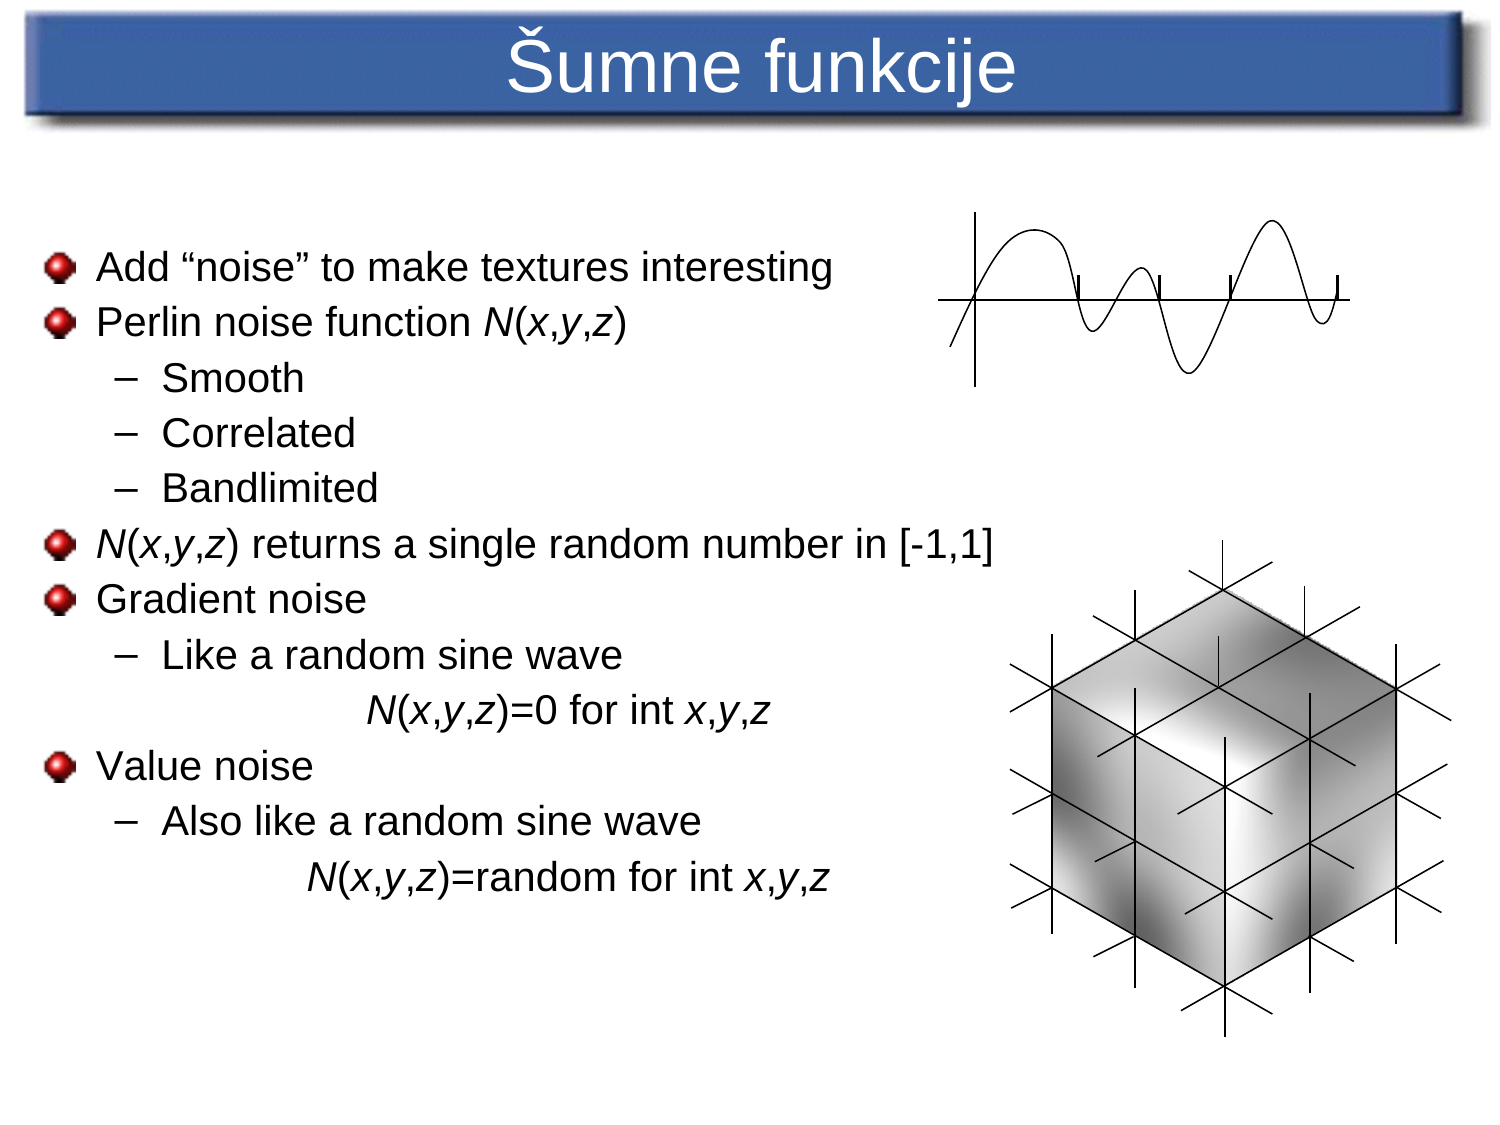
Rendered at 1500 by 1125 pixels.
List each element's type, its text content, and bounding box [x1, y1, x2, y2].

picture [1226, 845, 1309, 983]
picture [1136, 738, 1224, 890]
picture [1311, 692, 1395, 840]
picture [1136, 843, 1224, 984]
picture [1211, 581, 1222, 588]
picture [1138, 689, 1305, 784]
picture [1047, 890, 1134, 986]
picture [1222, 640, 1393, 737]
picture [1311, 889, 1402, 986]
picture [1053, 796, 1134, 933]
picture [1311, 796, 1395, 934]
picture [23, 8, 1491, 135]
picture [1228, 939, 1309, 986]
picture [1056, 642, 1215, 733]
picture [1397, 692, 1402, 791]
list Add “noise” to make textures interesting Perlin noise function N(x,y,z) Smooth Correlated Bandlimited N(x,y,z) returns a single random number in [-1,1] Gradient noise Like a random sine wave N(x,y,z)=0 for int x,y,z Value noise Also like a random sine wave N(x,y,z)=random for int x,y,z [24, 237, 1038, 1000]
picture [1223, 581, 1235, 588]
picture [1226, 741, 1309, 889]
picture [1139, 592, 1303, 685]
picture [1053, 691, 1134, 838]
picture [1397, 796, 1402, 885]
picture [1047, 581, 1220, 686]
picture [1136, 938, 1220, 986]
picture [1047, 690, 1051, 791]
title Šumne funkcije [24, 0, 1500, 126]
picture [1227, 581, 1402, 687]
picture [1047, 797, 1051, 886]
